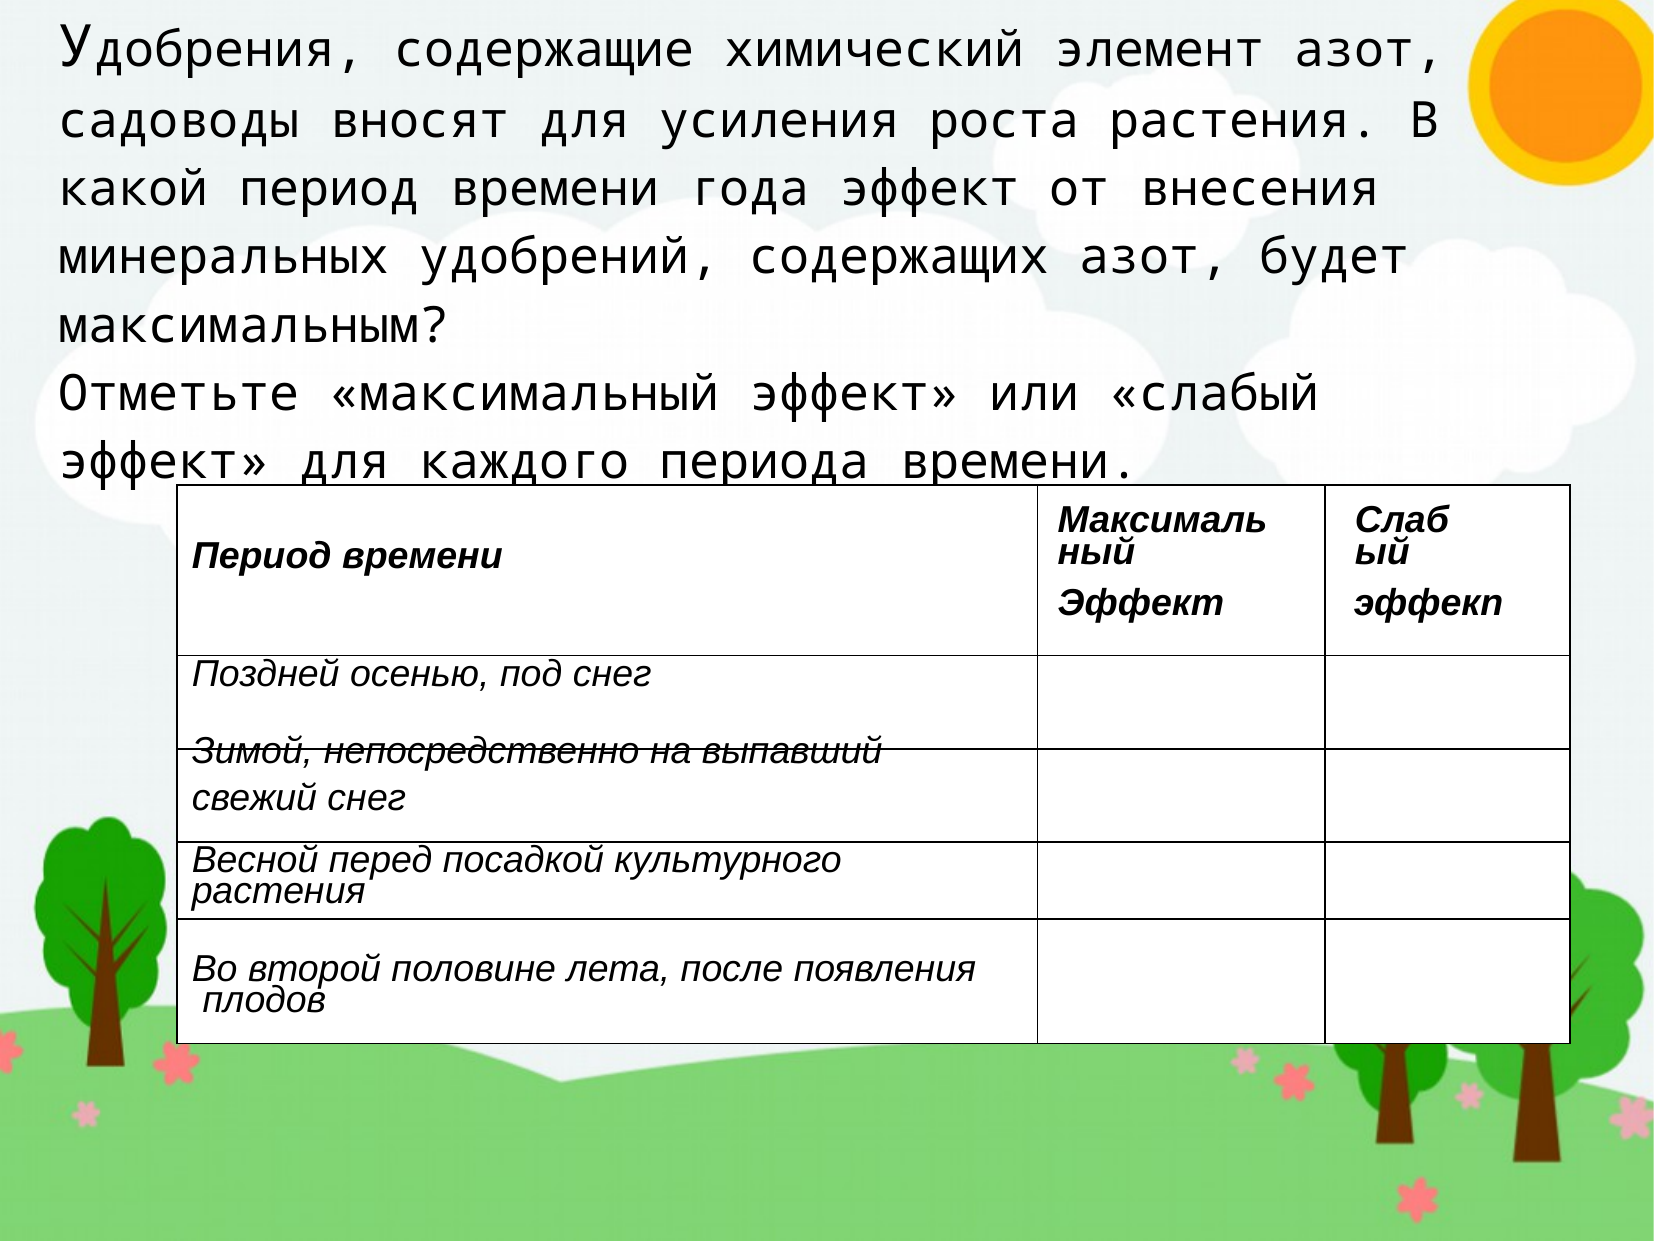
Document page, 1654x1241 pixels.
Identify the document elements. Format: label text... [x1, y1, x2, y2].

table_cell Поздней осенью, под снег [178, 656, 1037, 748]
table_cell Весной перед посадкой культурного растения [178, 843, 1037, 918]
table_cell [1326, 920, 1569, 1043]
table_cell [1038, 843, 1324, 918]
table_cell [1326, 656, 1569, 748]
table_cell [1038, 920, 1324, 1043]
table_cell [1038, 750, 1324, 841]
table_header Максималь ный Эффект [1038, 486, 1324, 655]
picture [0, 0, 1654, 1241]
table_header Слаб ый эффекn [1326, 486, 1569, 655]
table_cell Во второй половине лета, после появления плодов [178, 920, 1037, 1043]
table_cell Зимой, непосредственно на выпавший свежий снег [178, 750, 1037, 841]
table_cell [1326, 750, 1569, 841]
table_header Период времени [178, 486, 1037, 655]
title Удобрения, содержащие химический элемент азот, садоводы вносят для усиления роста растения. В какой период времени года эффект от внесения минеральных удобрений, содержащих азот, будет максимальным? Отметьте «максимальный эффект» или «слабый эффект» для каждого периода времени. [59, 48, 1524, 450]
table_cell [1326, 843, 1569, 918]
table_cell [1038, 656, 1324, 748]
